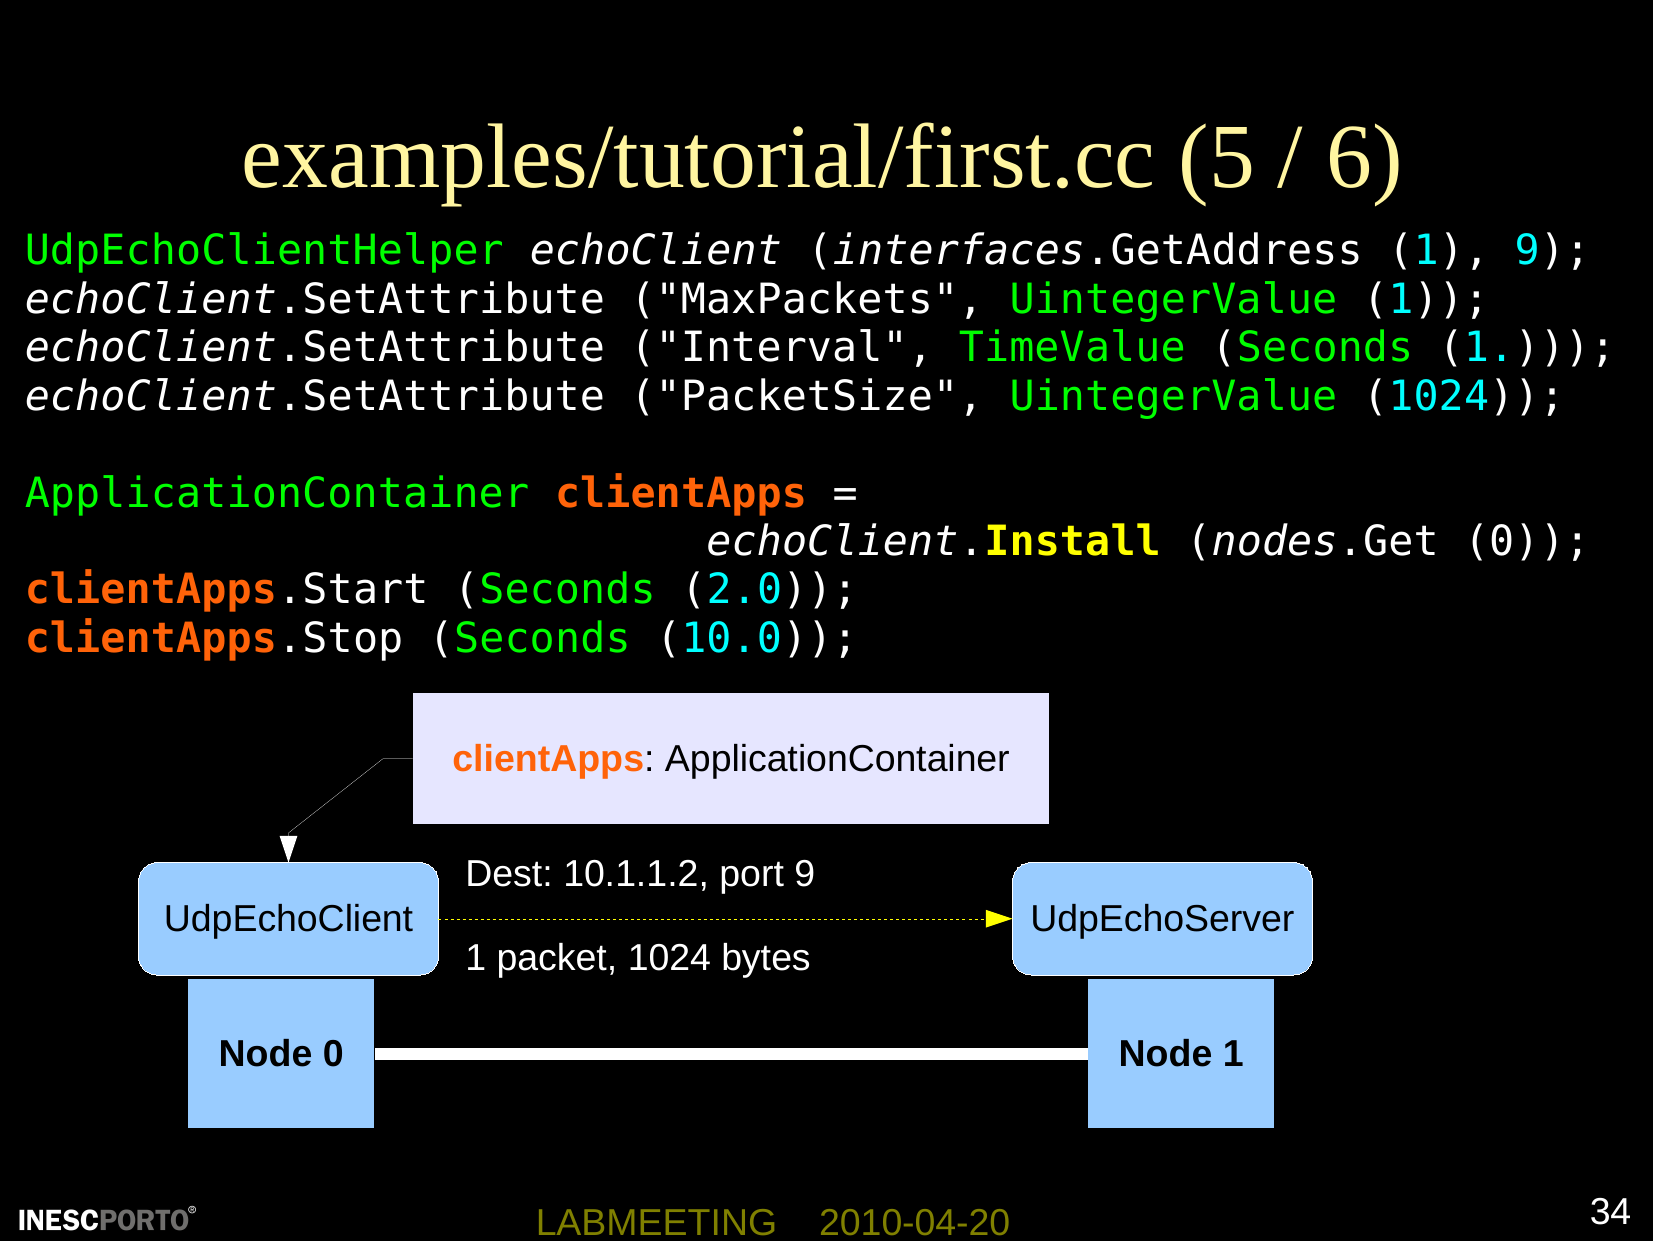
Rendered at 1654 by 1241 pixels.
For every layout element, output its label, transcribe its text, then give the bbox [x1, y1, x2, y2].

text_box UdpEchoClient [138, 862, 439, 976]
text_box UdpEchoClientHelper echoClient (interfaces.GetAddress (1), 9); echoClient.SetAttribute ("MaxPackets", UintegerValue (1)); echoClient.SetAttribute ("Interval", TimeValue (Seconds (1.))); echoClient.SetAttribute ("PacketSize", UintegerValue (1024)); ApplicationContainer clientApps = echoClient.Install (nodes.Get (0)); clientApps.Start (Seconds (2.0)); clientApps.Stop (Seconds (10.0)); [10, 169, 1653, 719]
text_box Dest: 10.1.1.2, port 9 1 packet, 1024 bytes [450, 844, 831, 986]
title examples/tutorial/first.cc (5 / 6) [40, 48, 1607, 169]
text_box UdpEchoServer [1012, 862, 1313, 976]
picture [9, 1181, 201, 1241]
text_box clientApps: ApplicationContainer [412, 692, 1050, 825]
text_box Node 1 [1087, 978, 1275, 1129]
text_box Node 0 [187, 978, 375, 1129]
